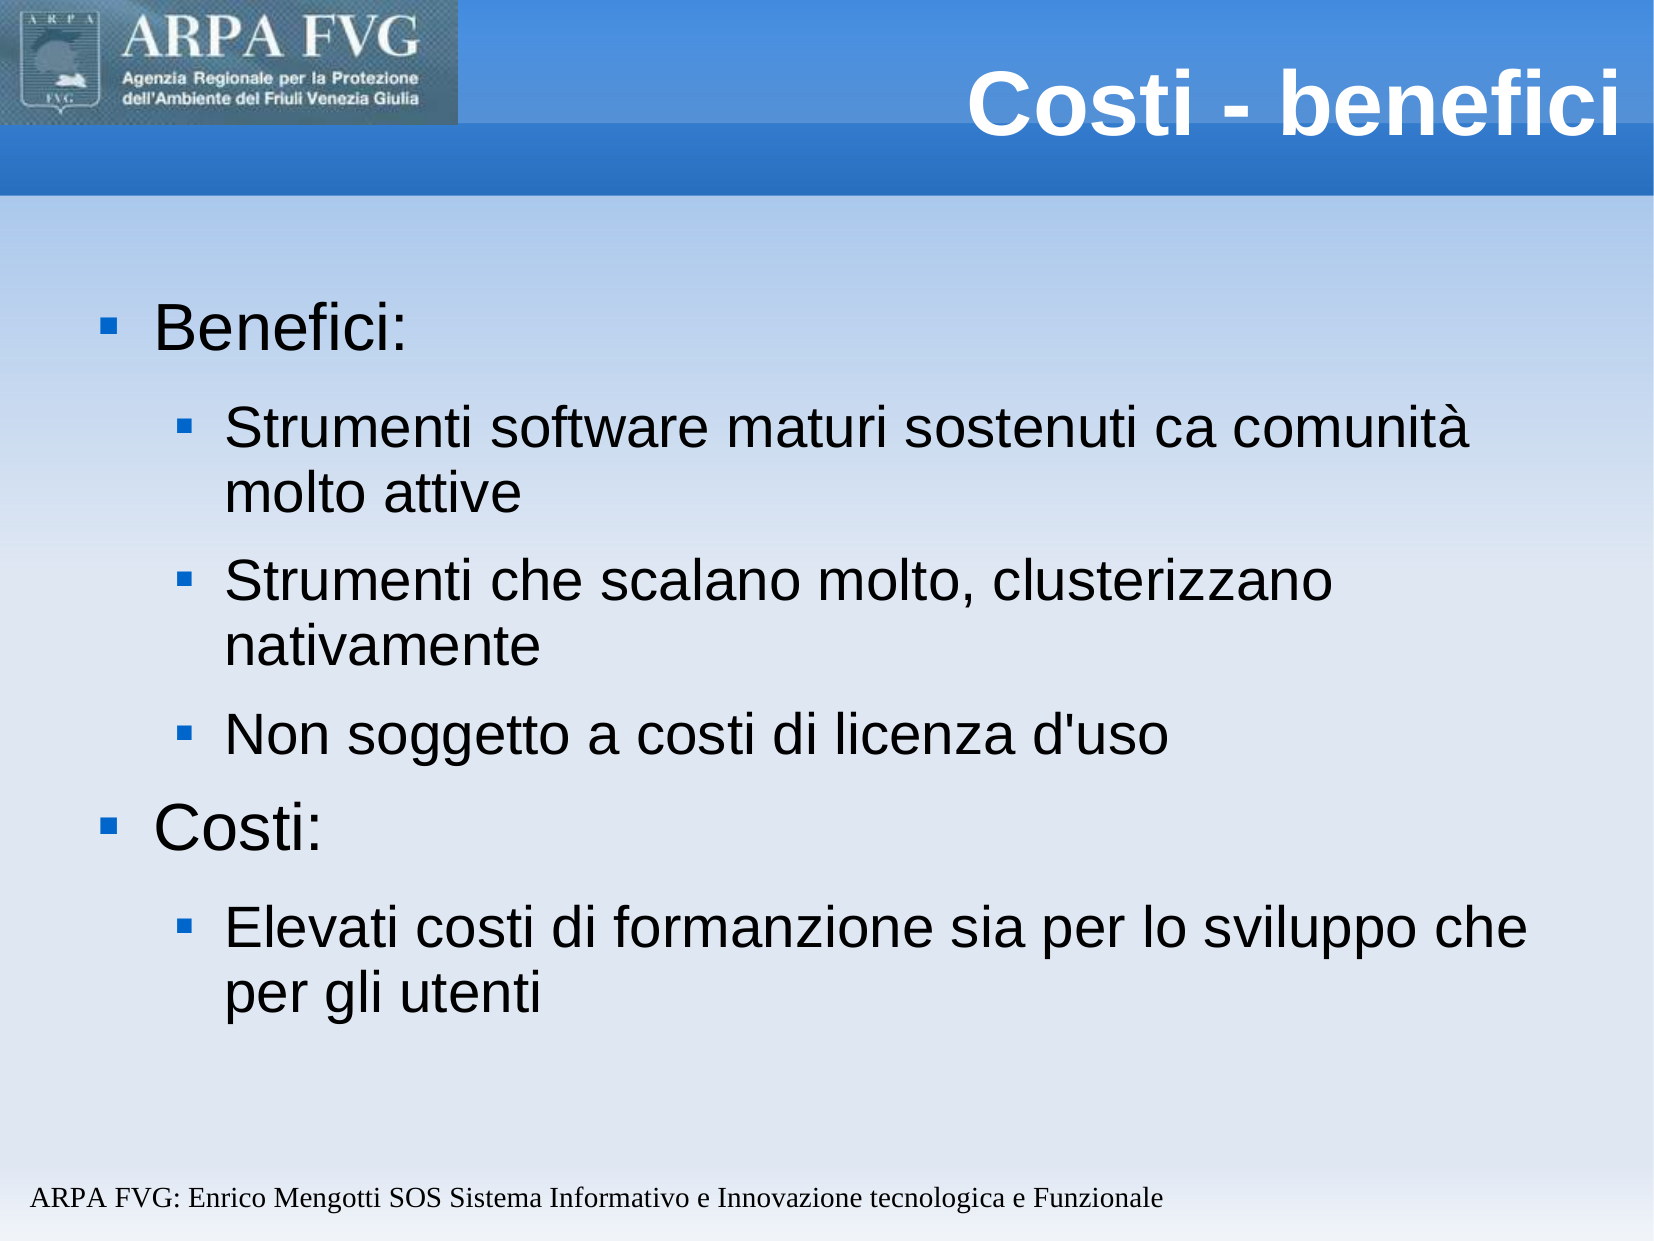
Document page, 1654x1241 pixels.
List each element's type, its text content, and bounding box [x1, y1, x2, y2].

list Benefici: Strumenti software maturi sostenuti ca comunità molto attive Strumenti che scalano molto, clusterizzano nativamente Non soggetto a costi di licenza d'uso Costi: Elevati costi di formanzione sia per lo sviluppo che per gli utenti [82, 290, 1571, 1109]
title Costi - benefici [472, 0, 1625, 207]
picture [0, 0, 1654, 1241]
